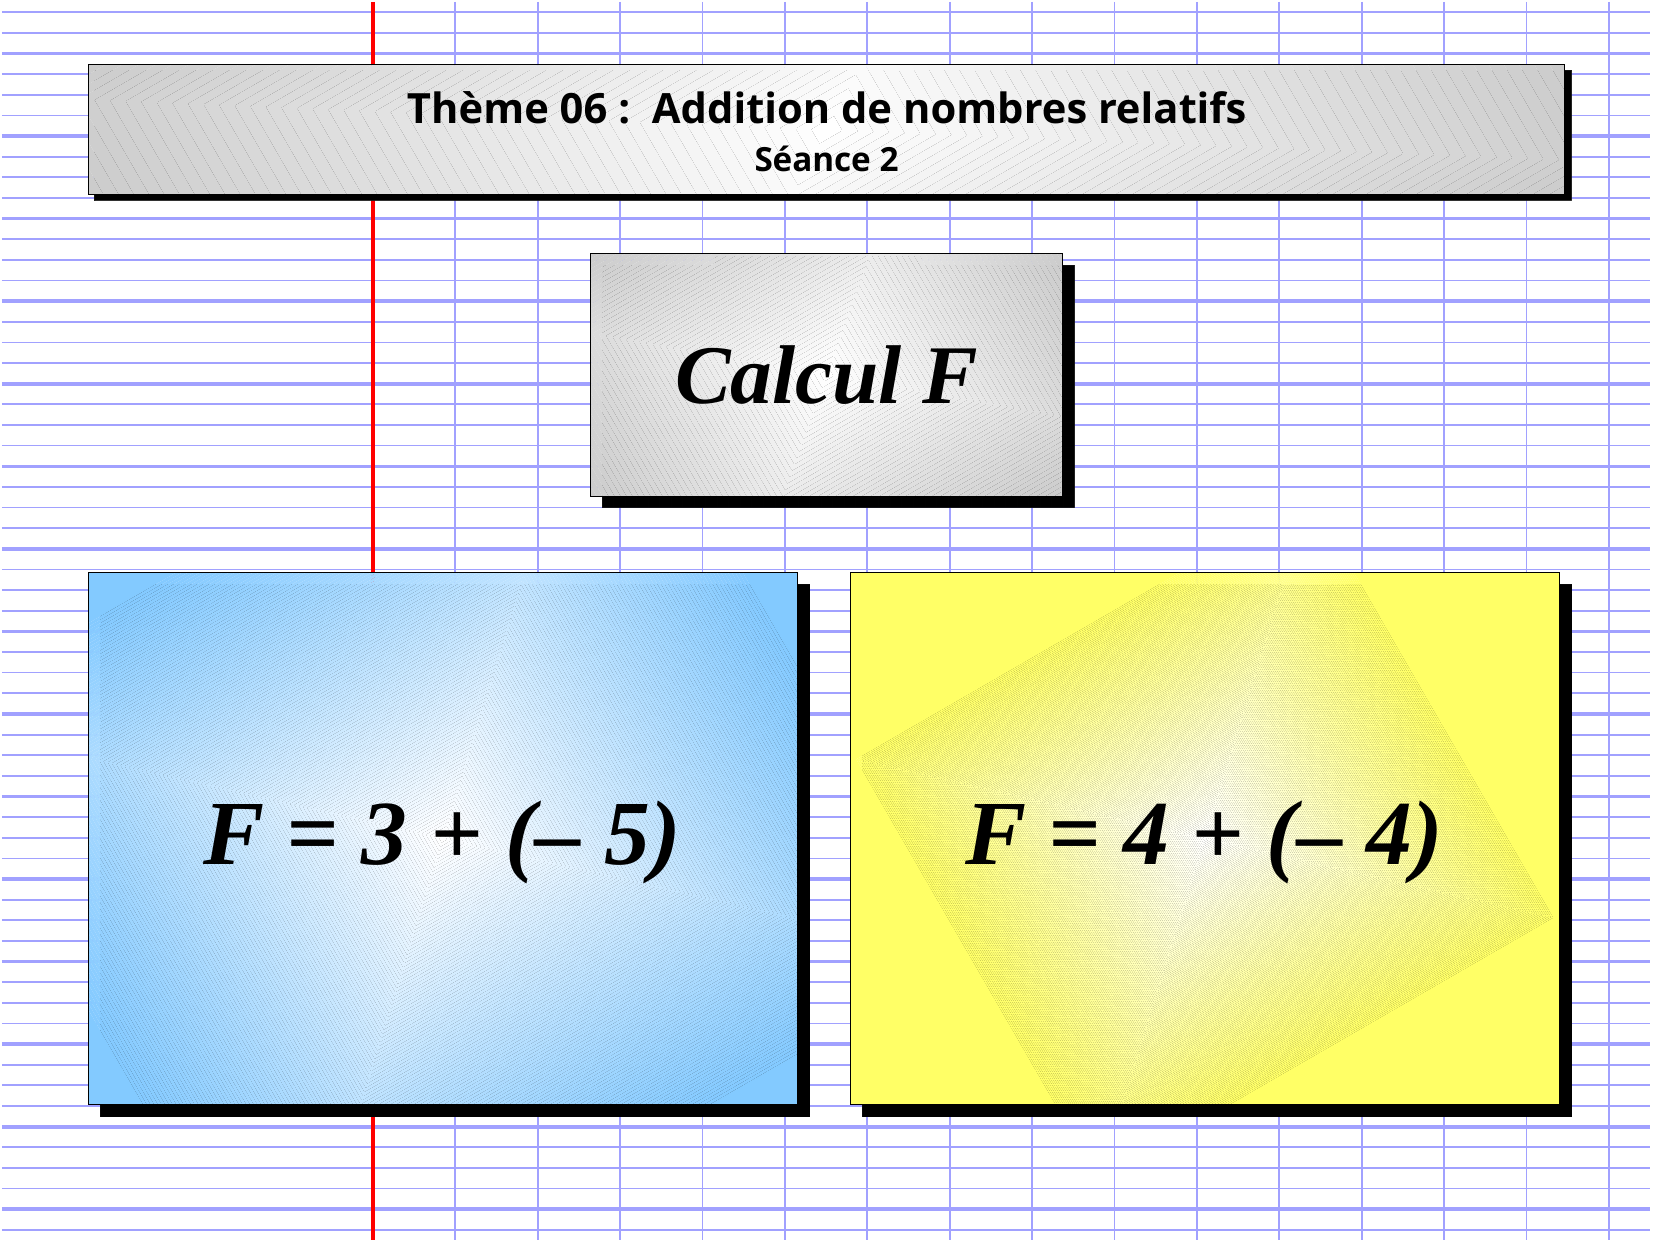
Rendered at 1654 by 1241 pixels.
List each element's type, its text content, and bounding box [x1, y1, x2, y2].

picture [0, 0, 1654, 1241]
text_box F = 3 + (– 5) [88, 572, 798, 1105]
text_box Thème 06 : Addition de nombres relatifs Séance 2 [88, 64, 1565, 195]
text_box F = 4 + (– 4) [850, 572, 1560, 1105]
text_box Calcul F [590, 253, 1063, 497]
